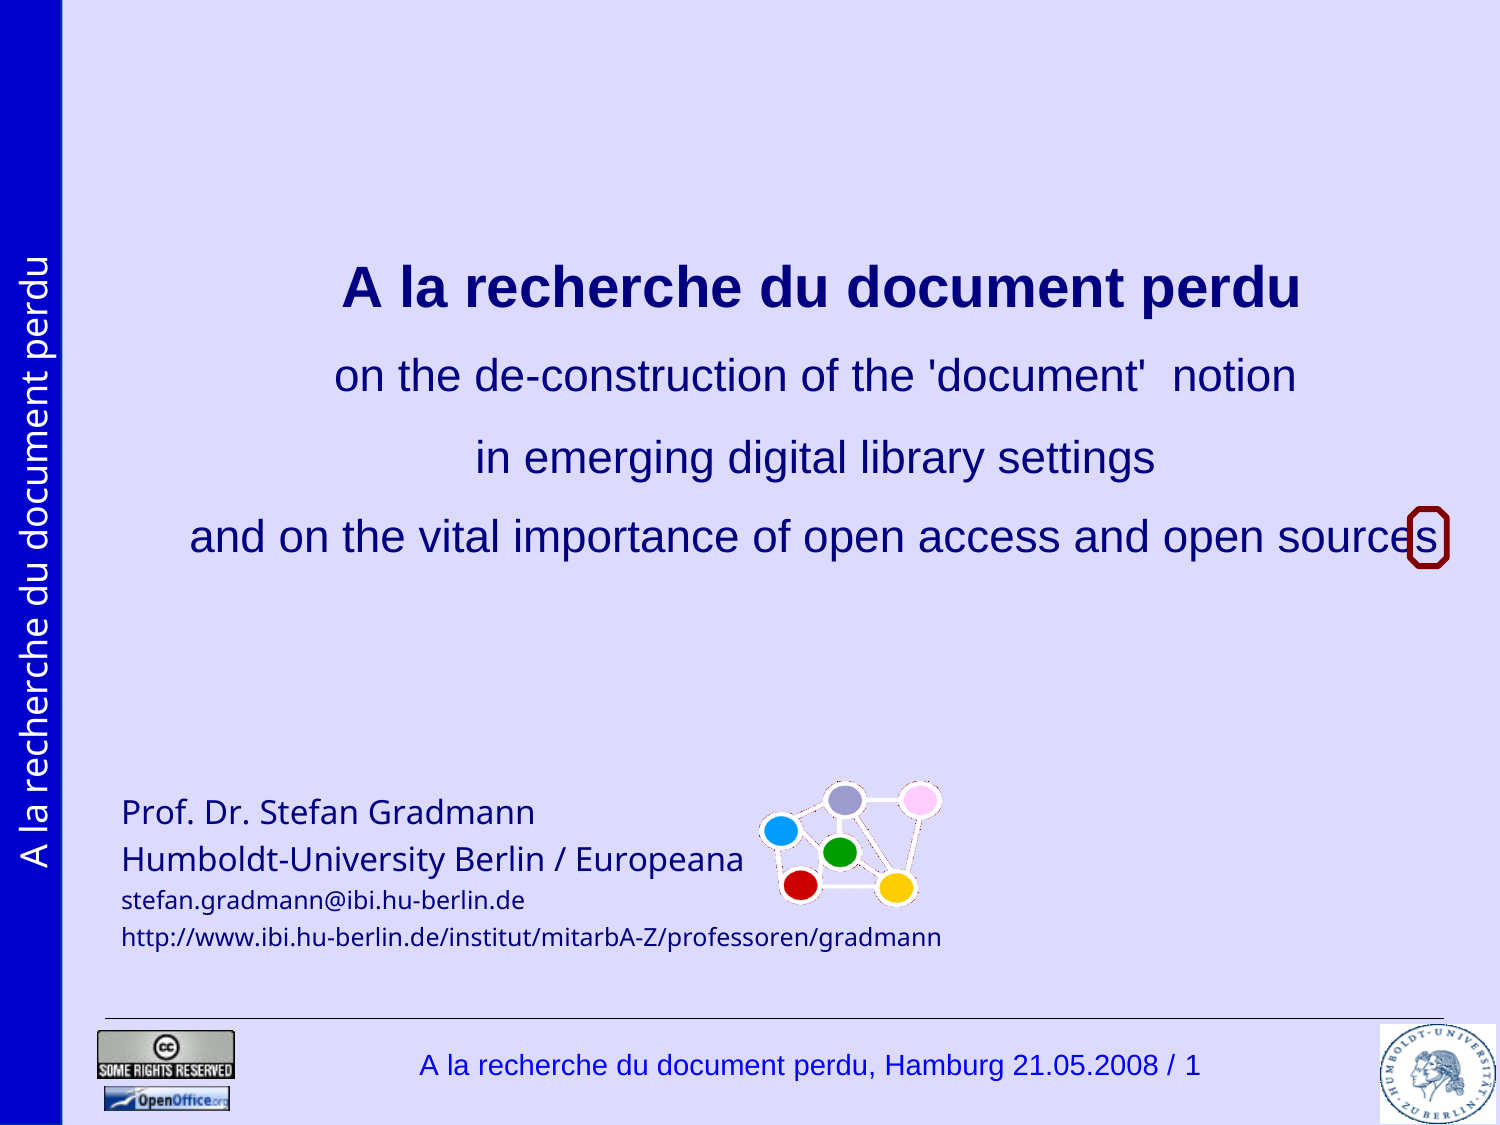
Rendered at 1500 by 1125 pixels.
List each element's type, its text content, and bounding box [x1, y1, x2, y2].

text_box A la recherche du document perdu on the de-construction of the 'document' notion in emerging digital library settings and on the vital importance of open access and open sources [186, 238, 1458, 732]
picture [1380, 1024, 1496, 1124]
picture [759, 781, 942, 907]
picture [97, 1030, 235, 1079]
picture [104, 1086, 230, 1111]
text_box Prof. Dr. Stefan Gradmann Humboldt-University Berlin / Europeana stefan.gradmann@ibi.hu-berlin.de http://www.ibi.hu-berlin.de/institut/mitarbA-Z/professoren/gradmann [106, 781, 1231, 1000]
